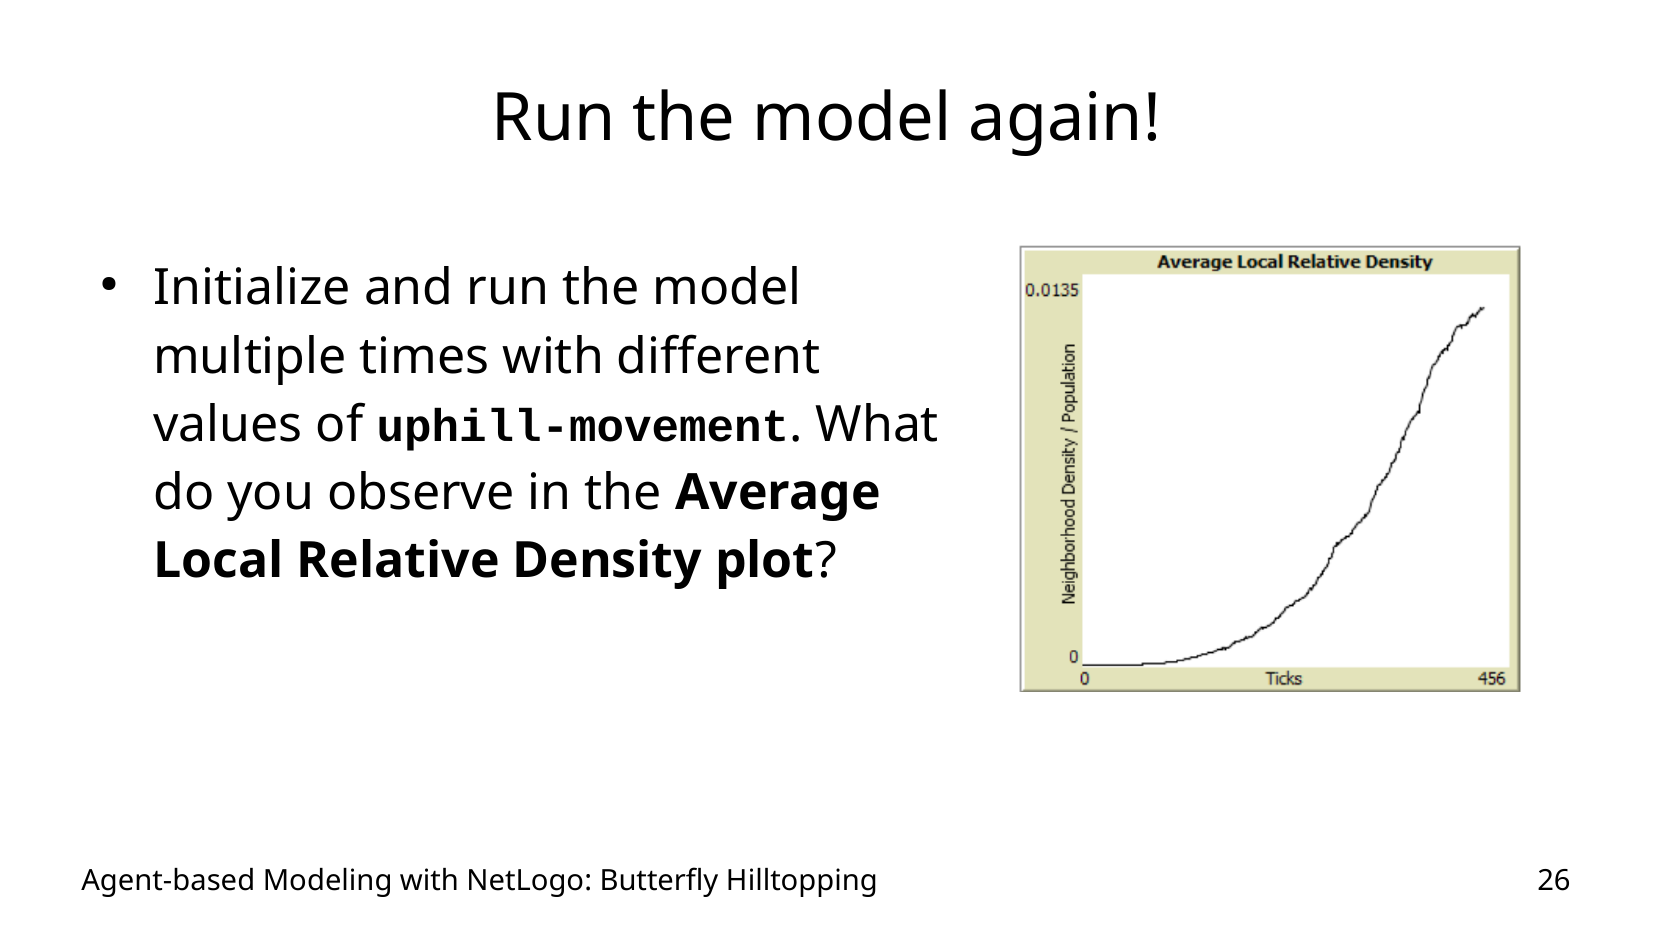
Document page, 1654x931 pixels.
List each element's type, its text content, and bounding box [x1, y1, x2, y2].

list Initialize and run the model multiple times with different values of uphill-movement. What do you observe in the Average Local Relative Density plot? [82, 251, 983, 894]
picture [1019, 244, 1522, 692]
title Run the model again! [82, 37, 1571, 193]
